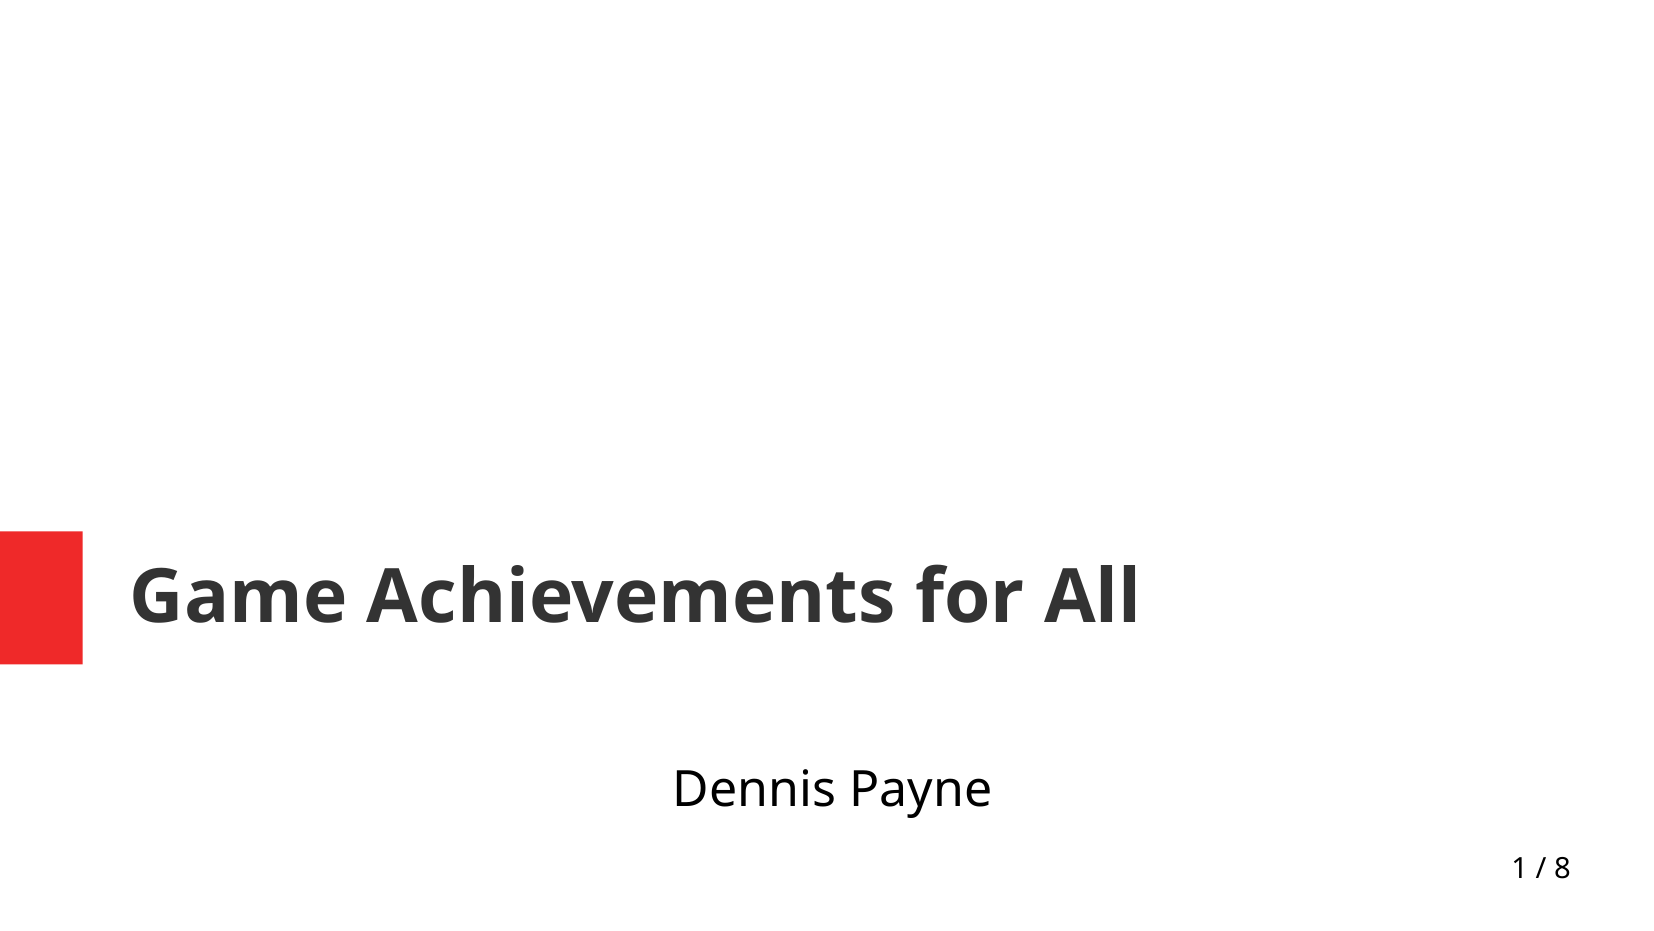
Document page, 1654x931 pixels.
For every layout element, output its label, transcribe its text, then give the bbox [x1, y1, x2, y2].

title Game Achievements for All [129, 491, 1536, 696]
subtitle Dennis Payne [129, 726, 1536, 848]
